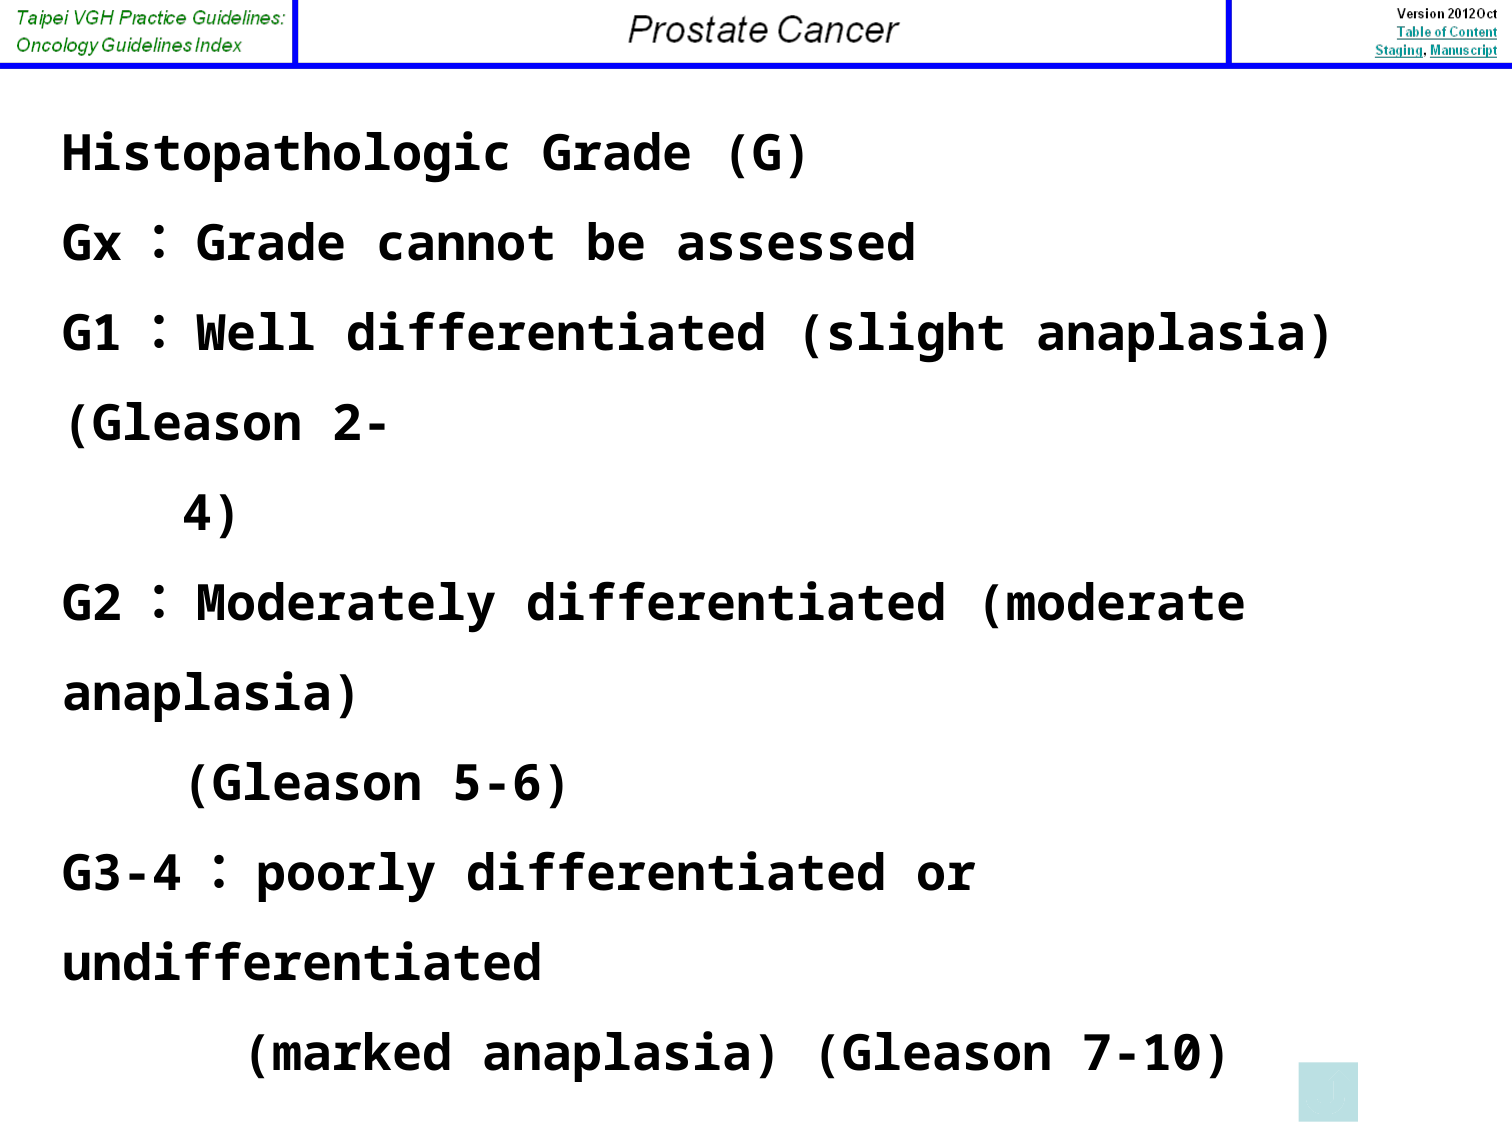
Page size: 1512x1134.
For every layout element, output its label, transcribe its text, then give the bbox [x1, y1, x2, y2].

title Histopathologic Grade (G) Gx：Grade cannot be assessed G1：Well differentiated (slight anaplasia) (Gleason 2- 4) G2：Moderately differentiated (moderate anaplasia) (Gleason 5-6) G3-4：poorly differentiated or undifferentiated (marked anaplasia) (Gleason 7-10) [47, 82, 1477, 827]
